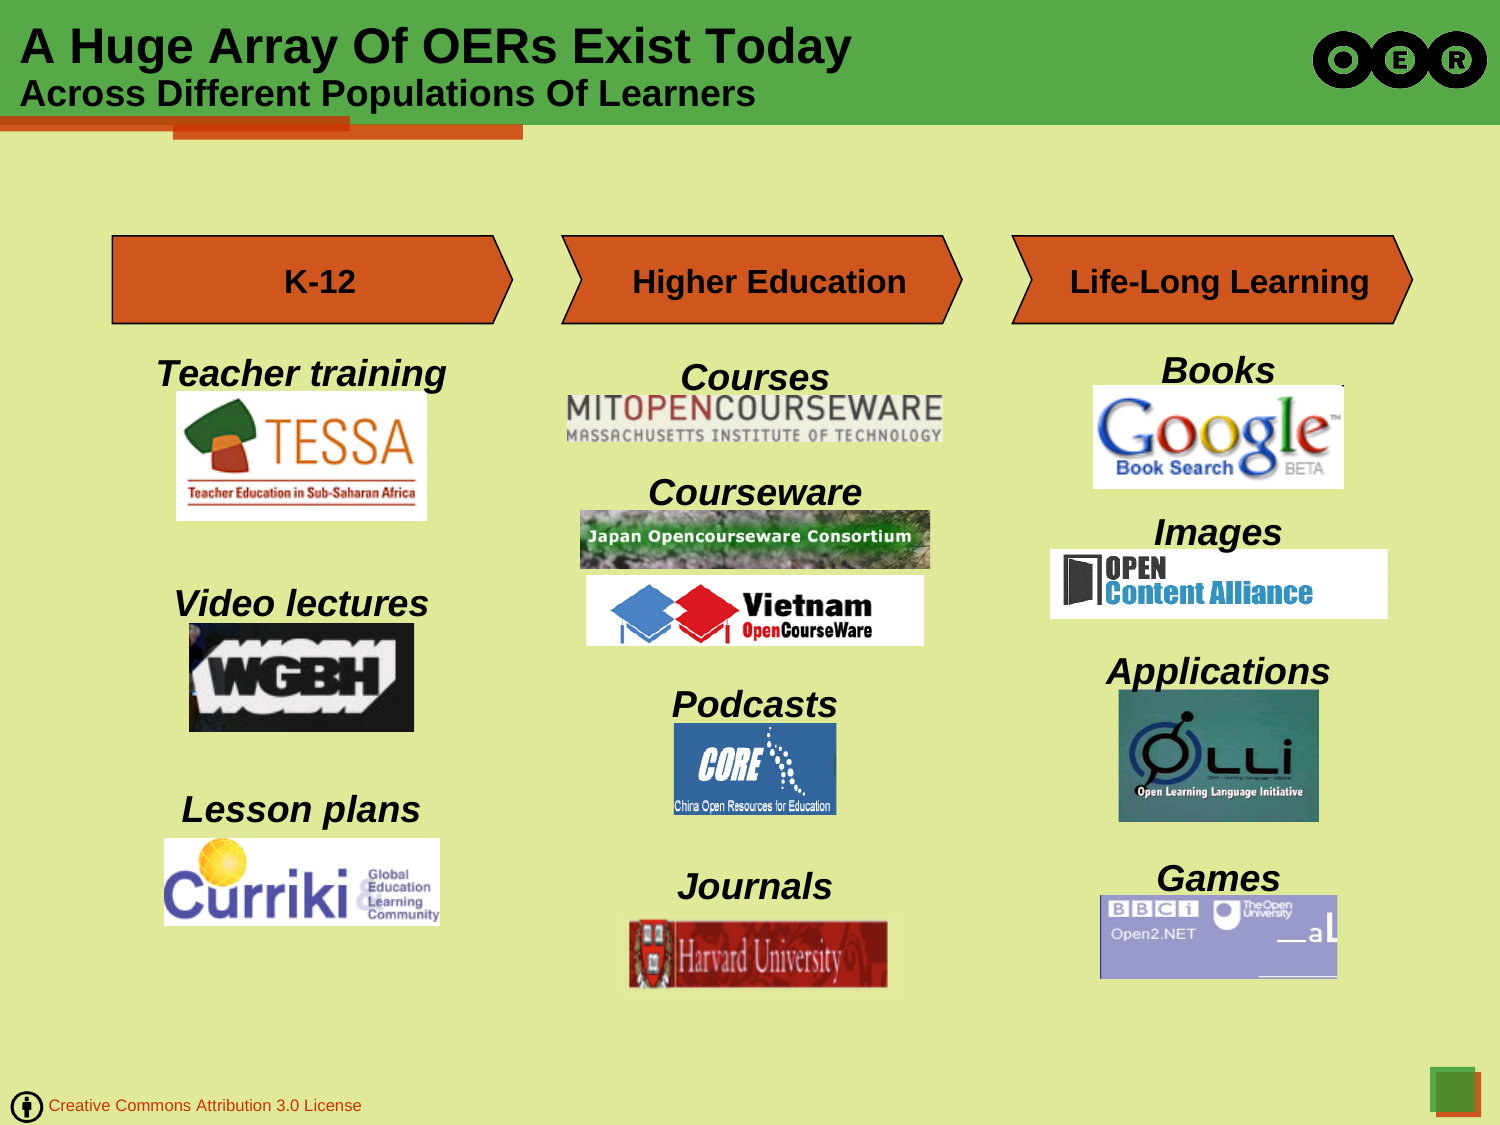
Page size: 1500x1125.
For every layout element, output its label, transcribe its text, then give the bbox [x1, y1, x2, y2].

picture [580, 510, 931, 569]
picture [1306, 31, 1494, 94]
picture [673, 733, 837, 815]
picture [176, 402, 427, 521]
text_box Images [1139, 499, 1299, 561]
picture [1093, 385, 1344, 490]
text_box Teacher training [140, 341, 463, 402]
picture [164, 838, 440, 926]
picture [1118, 700, 1319, 822]
picture [586, 575, 924, 646]
text_box Video lectures [158, 571, 445, 633]
picture [1050, 549, 1388, 619]
text_box Higher Education [562, 235, 963, 324]
picture [1100, 895, 1338, 979]
picture [7, 1088, 46, 1125]
text_box Life-Long Learning [1012, 235, 1413, 324]
text_box Journals [662, 854, 849, 914]
text_box Courses [665, 345, 845, 407]
text_box Lesson plans [166, 777, 437, 839]
picture [567, 395, 943, 442]
text_box Books [1146, 338, 1291, 399]
text_box A Huge Array Of OERs Exist Today Across Different Populations Of Learners [4, 12, 1293, 123]
text_box Games [1141, 845, 1296, 907]
picture [189, 633, 415, 732]
text_box Applications [1091, 639, 1347, 700]
text_box Courseware [633, 460, 878, 522]
text_box Podcasts [657, 672, 854, 733]
picture [619, 914, 901, 997]
text_box K-12 [112, 235, 513, 324]
